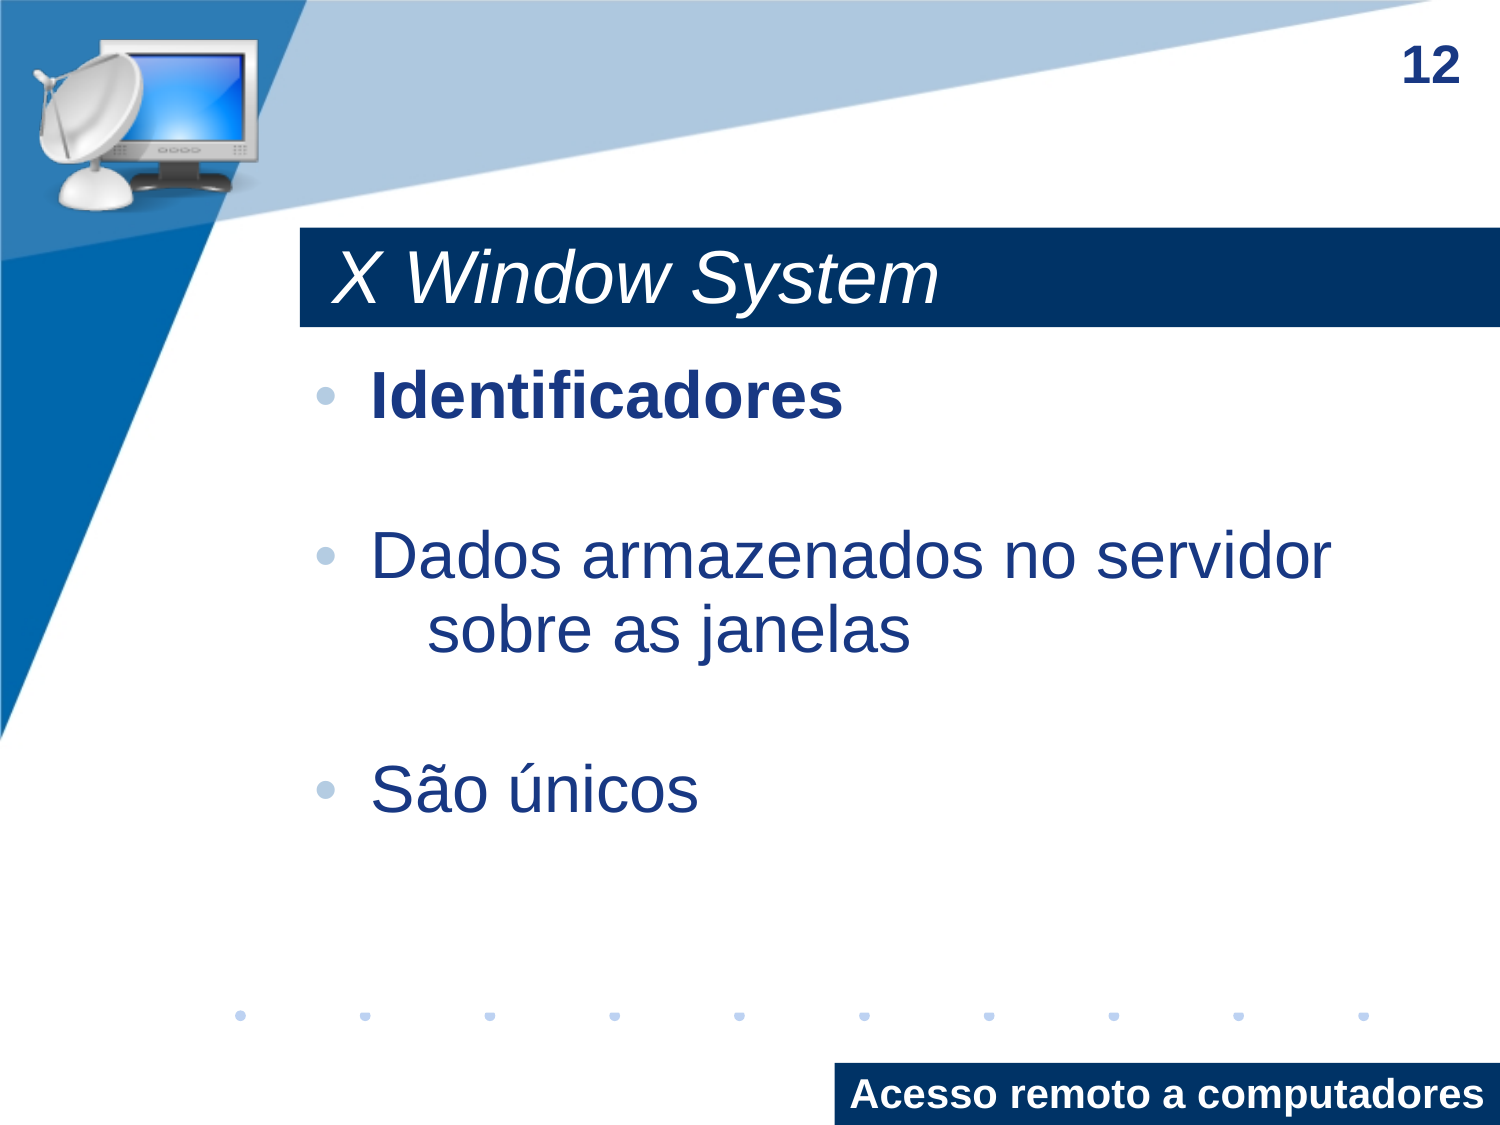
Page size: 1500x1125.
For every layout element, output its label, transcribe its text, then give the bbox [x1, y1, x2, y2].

picture [0, 0, 1500, 842]
list Identificadores Dados armazenados no servidor sobre as janelas São únicos [299, 350, 1477, 1013]
title X Window System [299, 227, 1500, 328]
